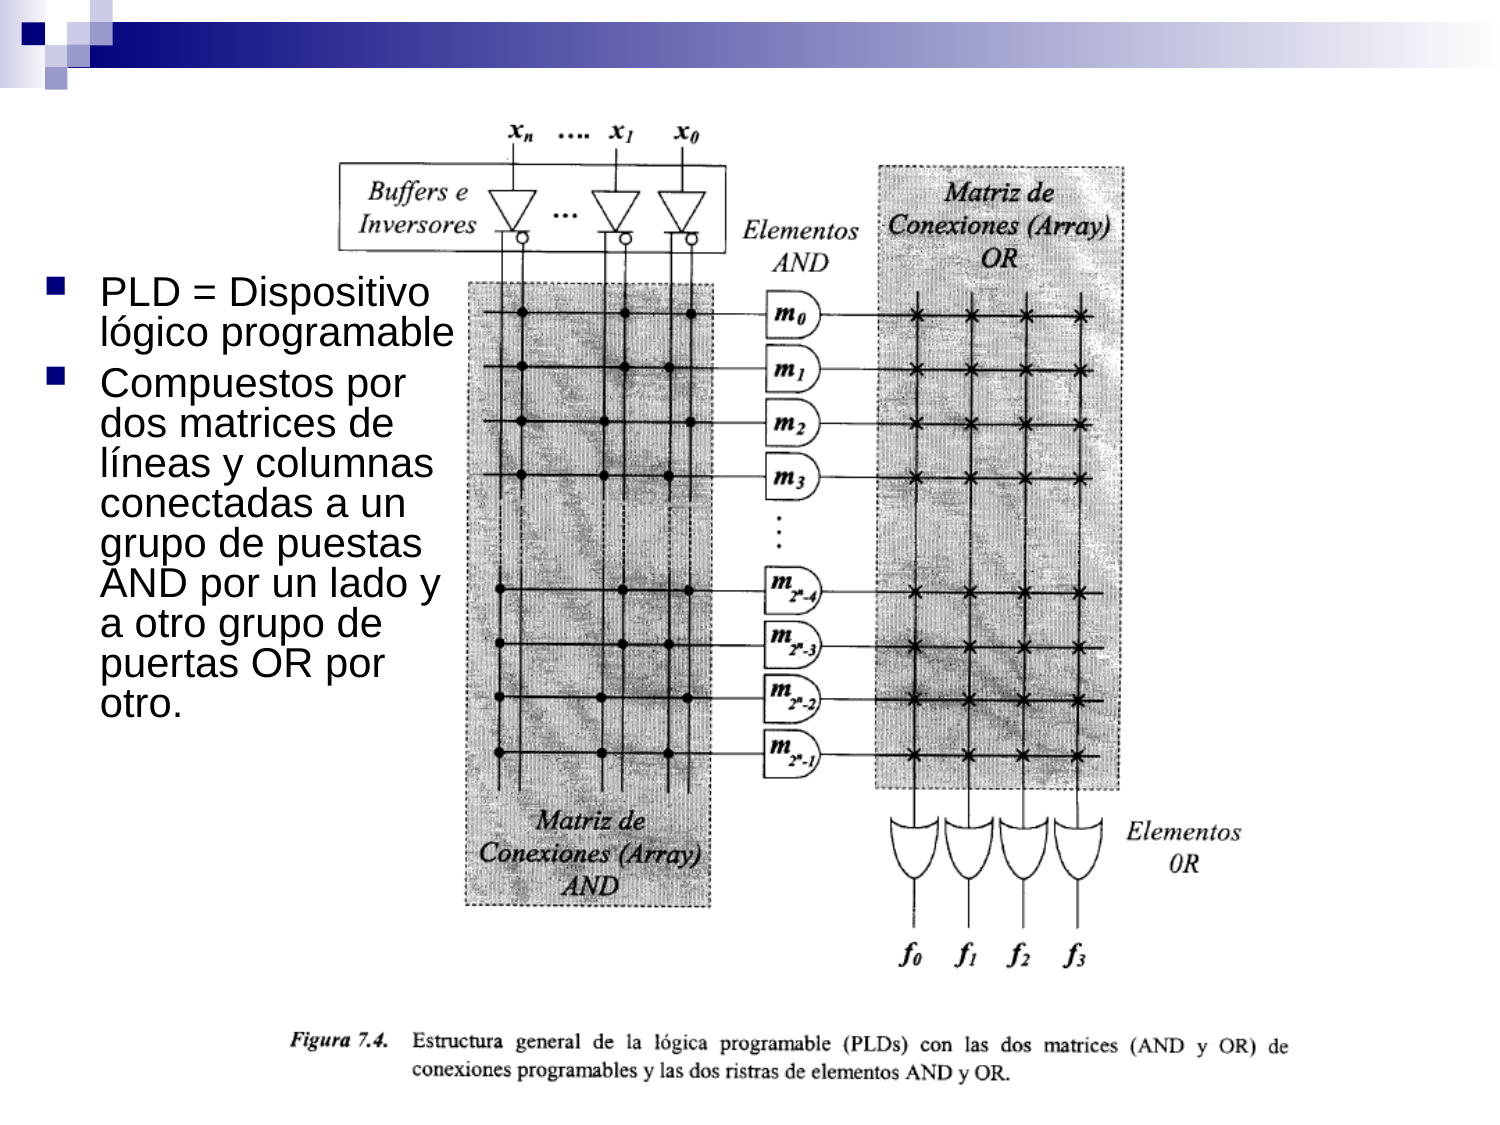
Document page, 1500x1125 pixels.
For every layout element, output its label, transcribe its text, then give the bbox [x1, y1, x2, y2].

picture [242, 78, 1306, 1098]
list PLD = Dispositivo lógico programable Compuestos por dos matrices de líneas y columnas conectadas a un grupo de puestas AND por un lado y a otro grupo de puertas OR por otro. [29, 267, 491, 752]
